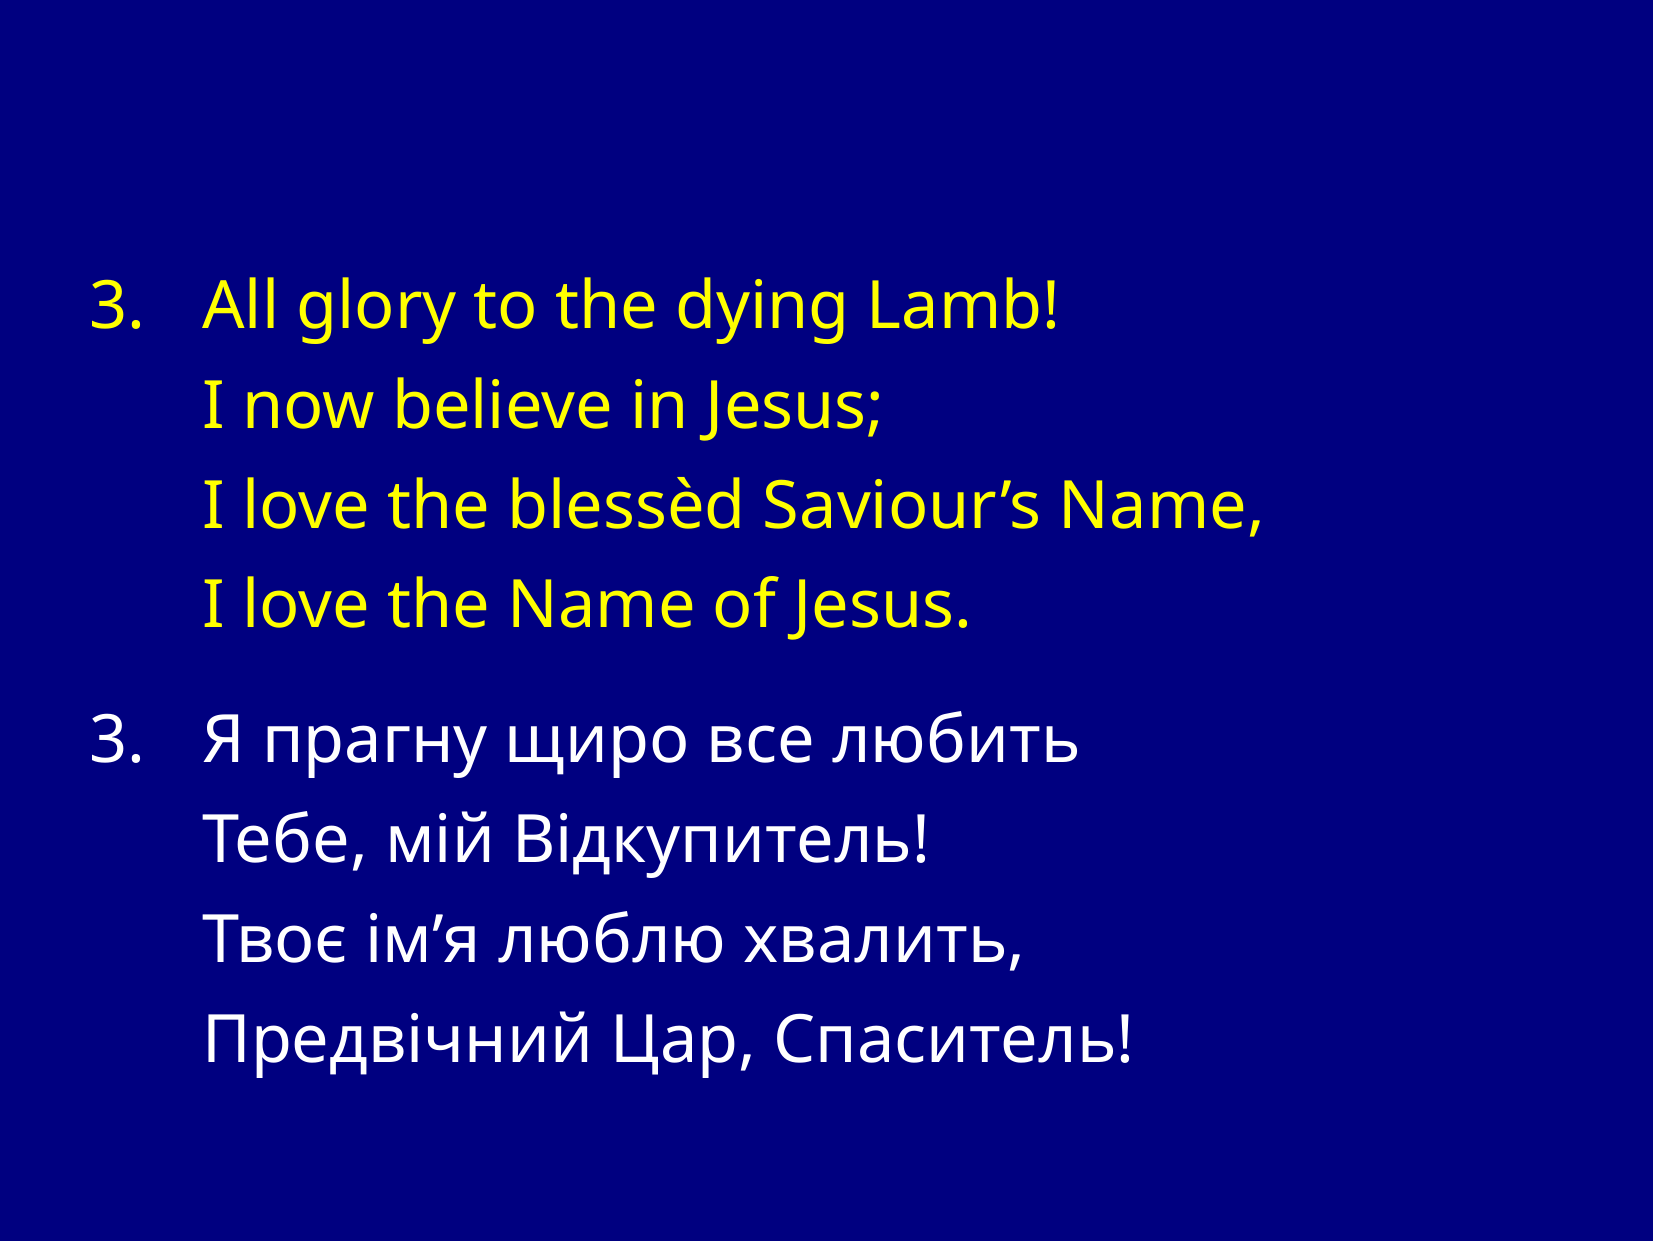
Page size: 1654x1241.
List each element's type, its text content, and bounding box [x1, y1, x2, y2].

text_box 3. All glory to the dying Lamb! I now believe in Jesus; I love the blessèd Saviour’s Name, I love the Name of Jesus. [75, 150, 1576, 638]
text_box 3. Я прагну щиро все любить Тебе, мій Відкупитель! Твоє ім’я люблю хвалить, Предвічний Цар, Спаситель! [75, 675, 1576, 1163]
